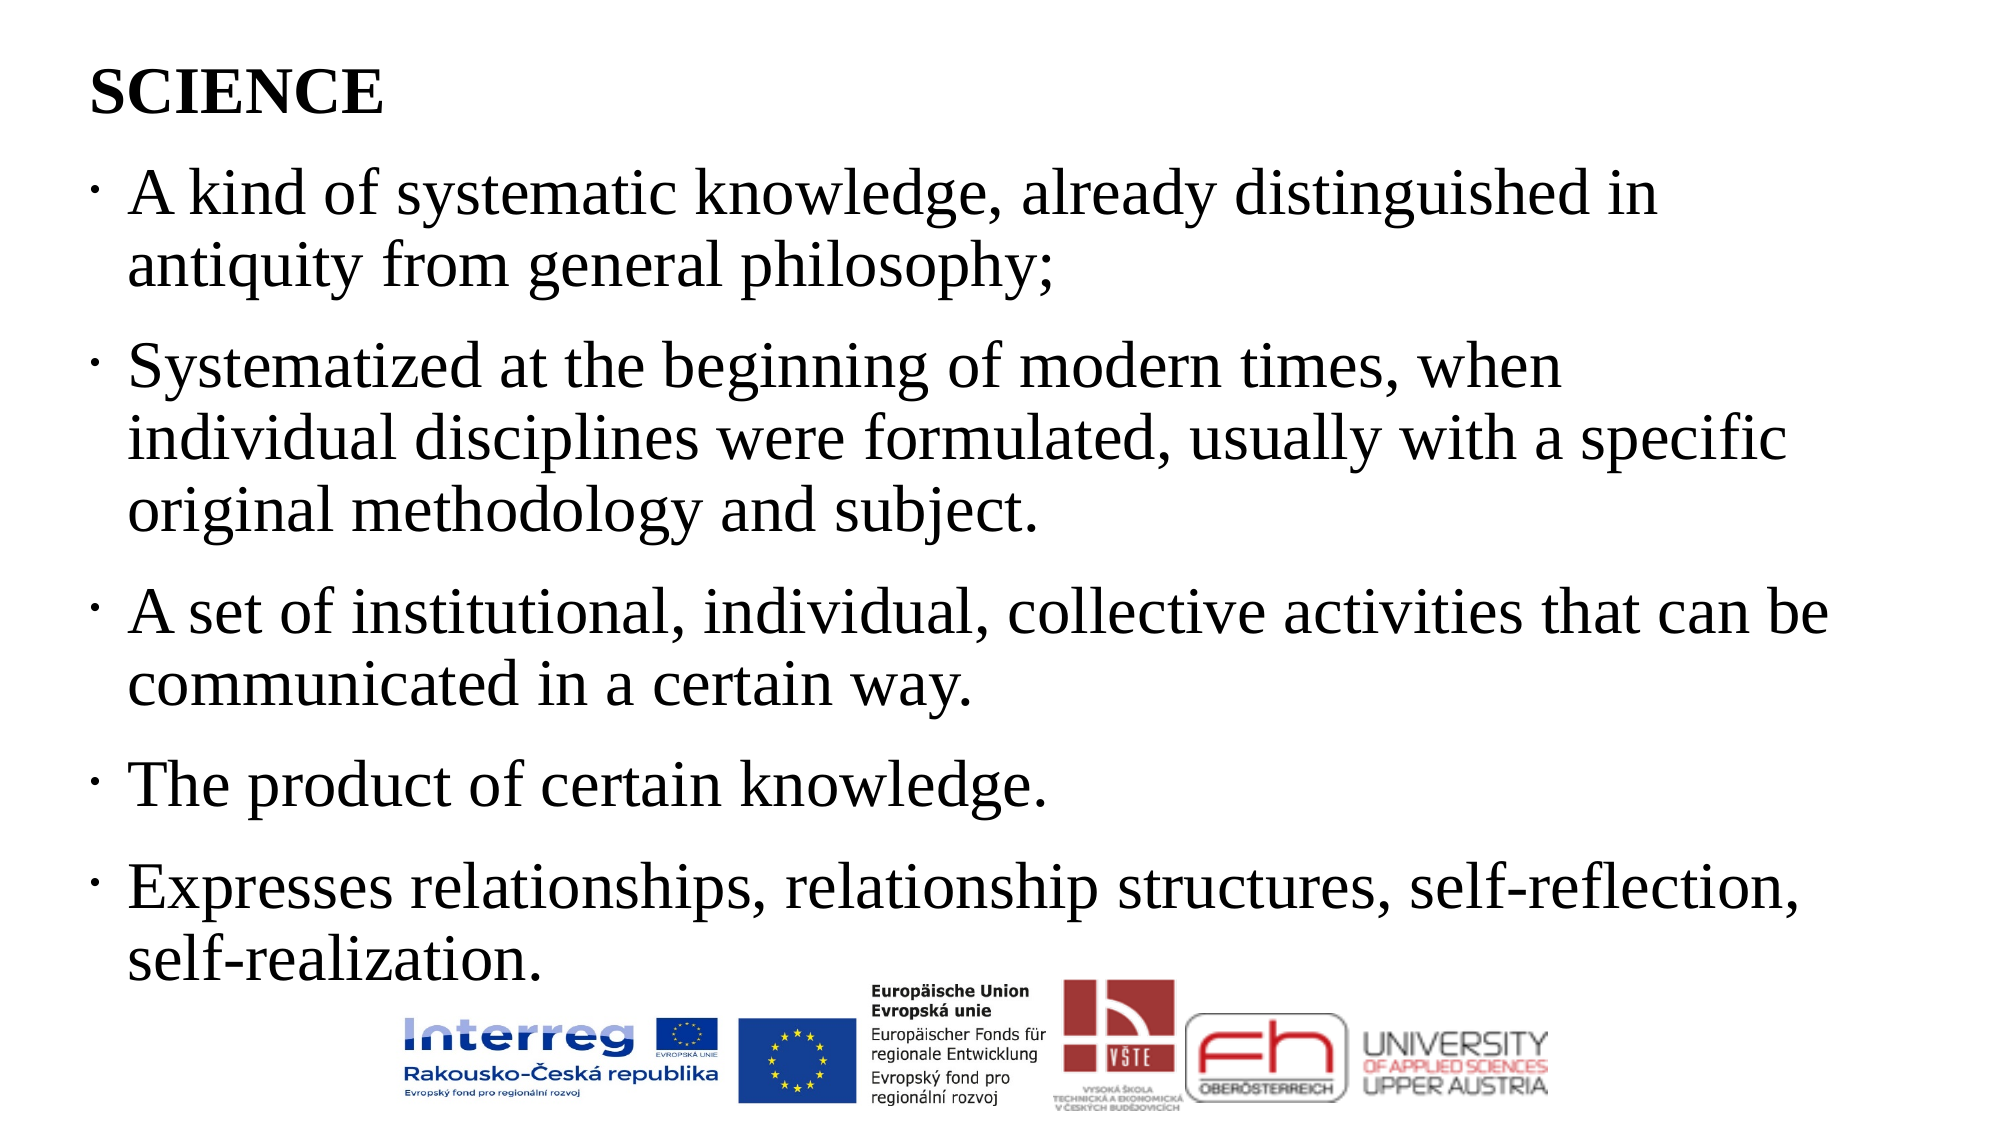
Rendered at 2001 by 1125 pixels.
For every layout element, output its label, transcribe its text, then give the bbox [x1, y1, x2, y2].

picture [1185, 1013, 1548, 1103]
list SCIENCE A kind of systematic knowledge, already distinguished in antiquity from general philosophy; Systematized at the beginning of modern times, when individual disciplines were formulated, usually with a specific original methodology and subject. A set of institutional, individual, collective activities that can be communicated in a certain way. The product of certain knowledge. Expresses relationships, relationship structures, self-reflection, self-realization. [75, 48, 1863, 1014]
picture [374, 984, 1046, 1125]
picture [1053, 979, 1184, 1111]
